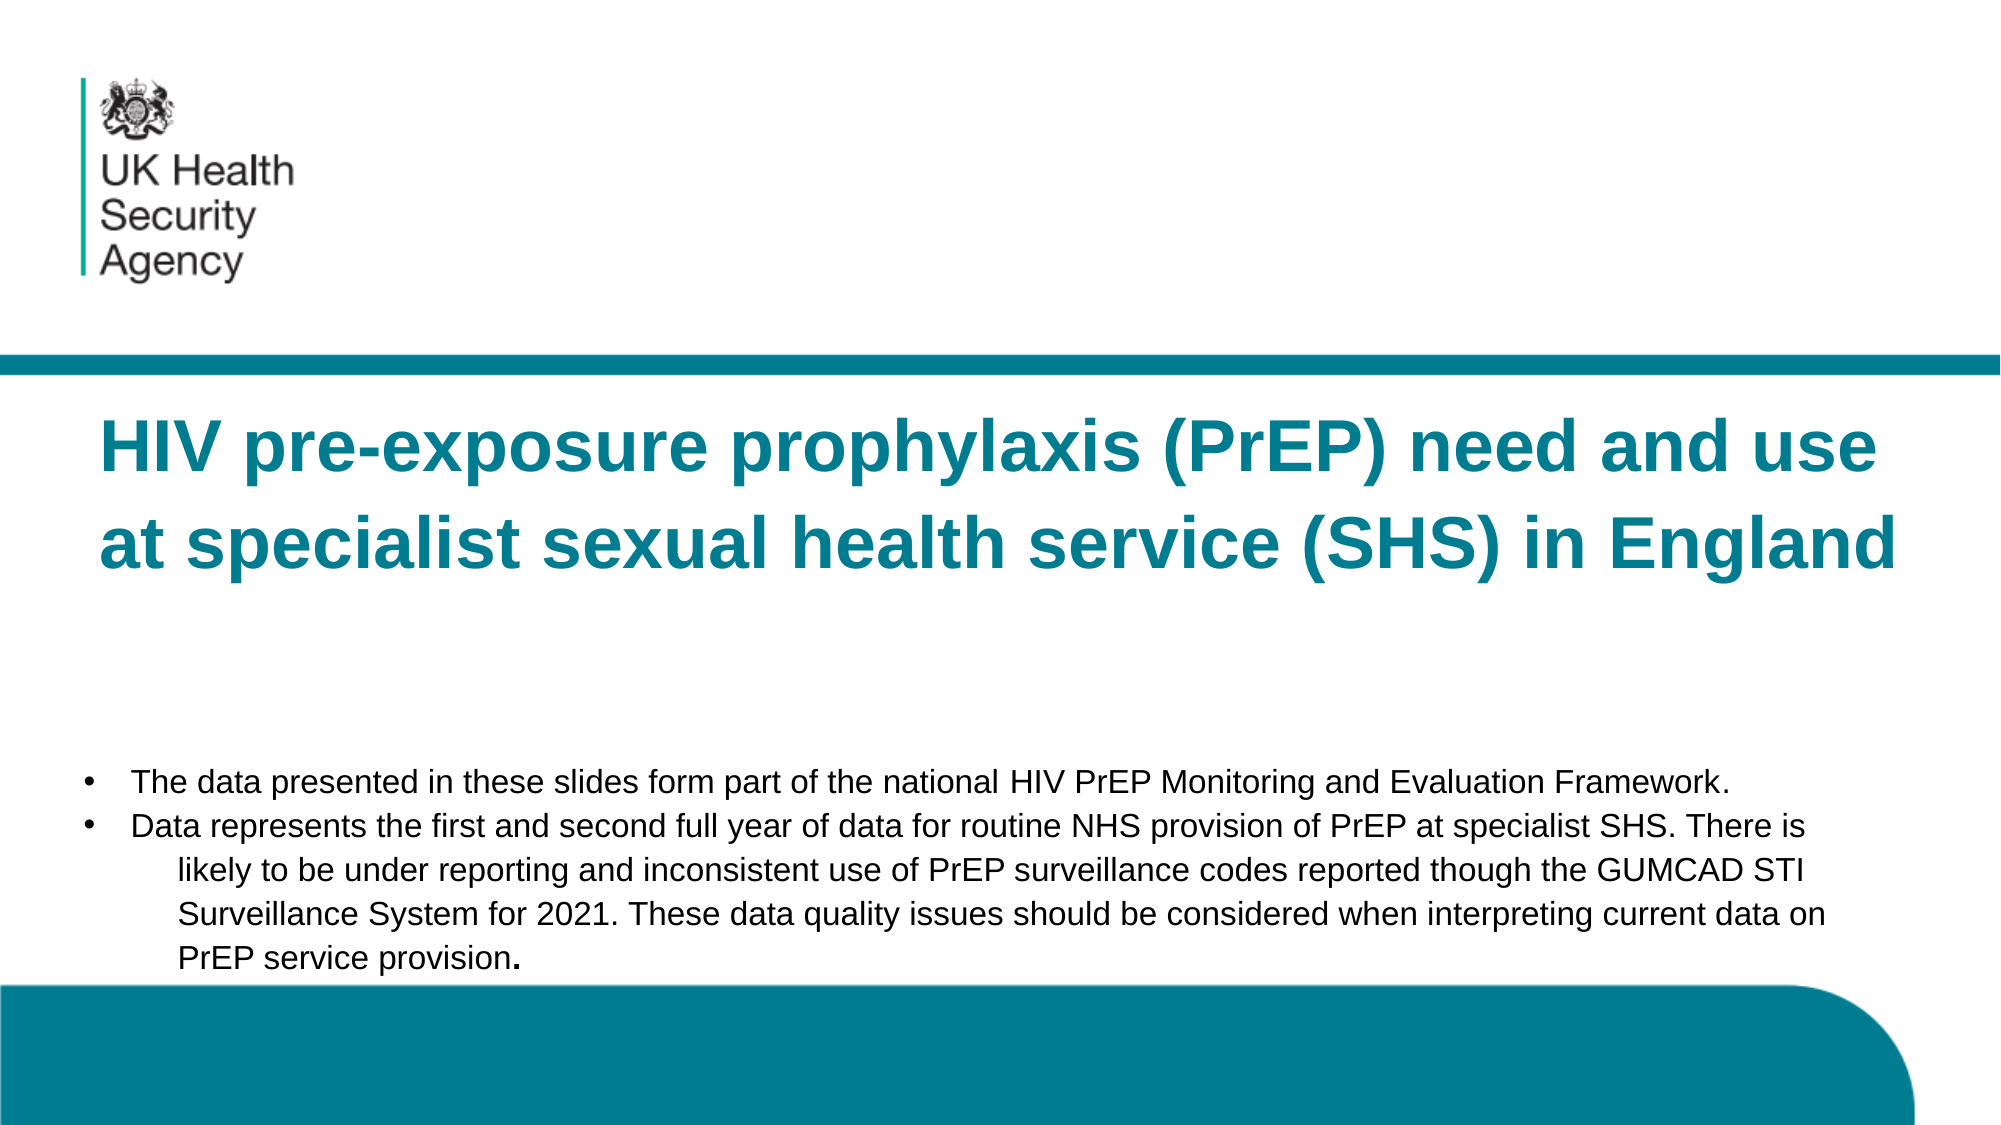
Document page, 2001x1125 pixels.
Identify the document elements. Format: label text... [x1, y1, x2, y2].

title HIV pre-exposure prophylaxis (PrEP) need and use at specialist sexual health service (SHS) in England [84, 381, 1948, 616]
text_box The data presented in these slides form part of the national HIV PrEP Monitoring and Evaluation Framework. Data represents the first and second full year of data for routine NHS provision of PrEP at specialist SHS. There is likely to be under reporting and inconsistent use of PrEP surveillance codes reported though the GUMCAD STI Surveillance System for 2021. These data quality issues should be considered when interpreting current data on PrEP service provision. [68, 749, 1900, 984]
